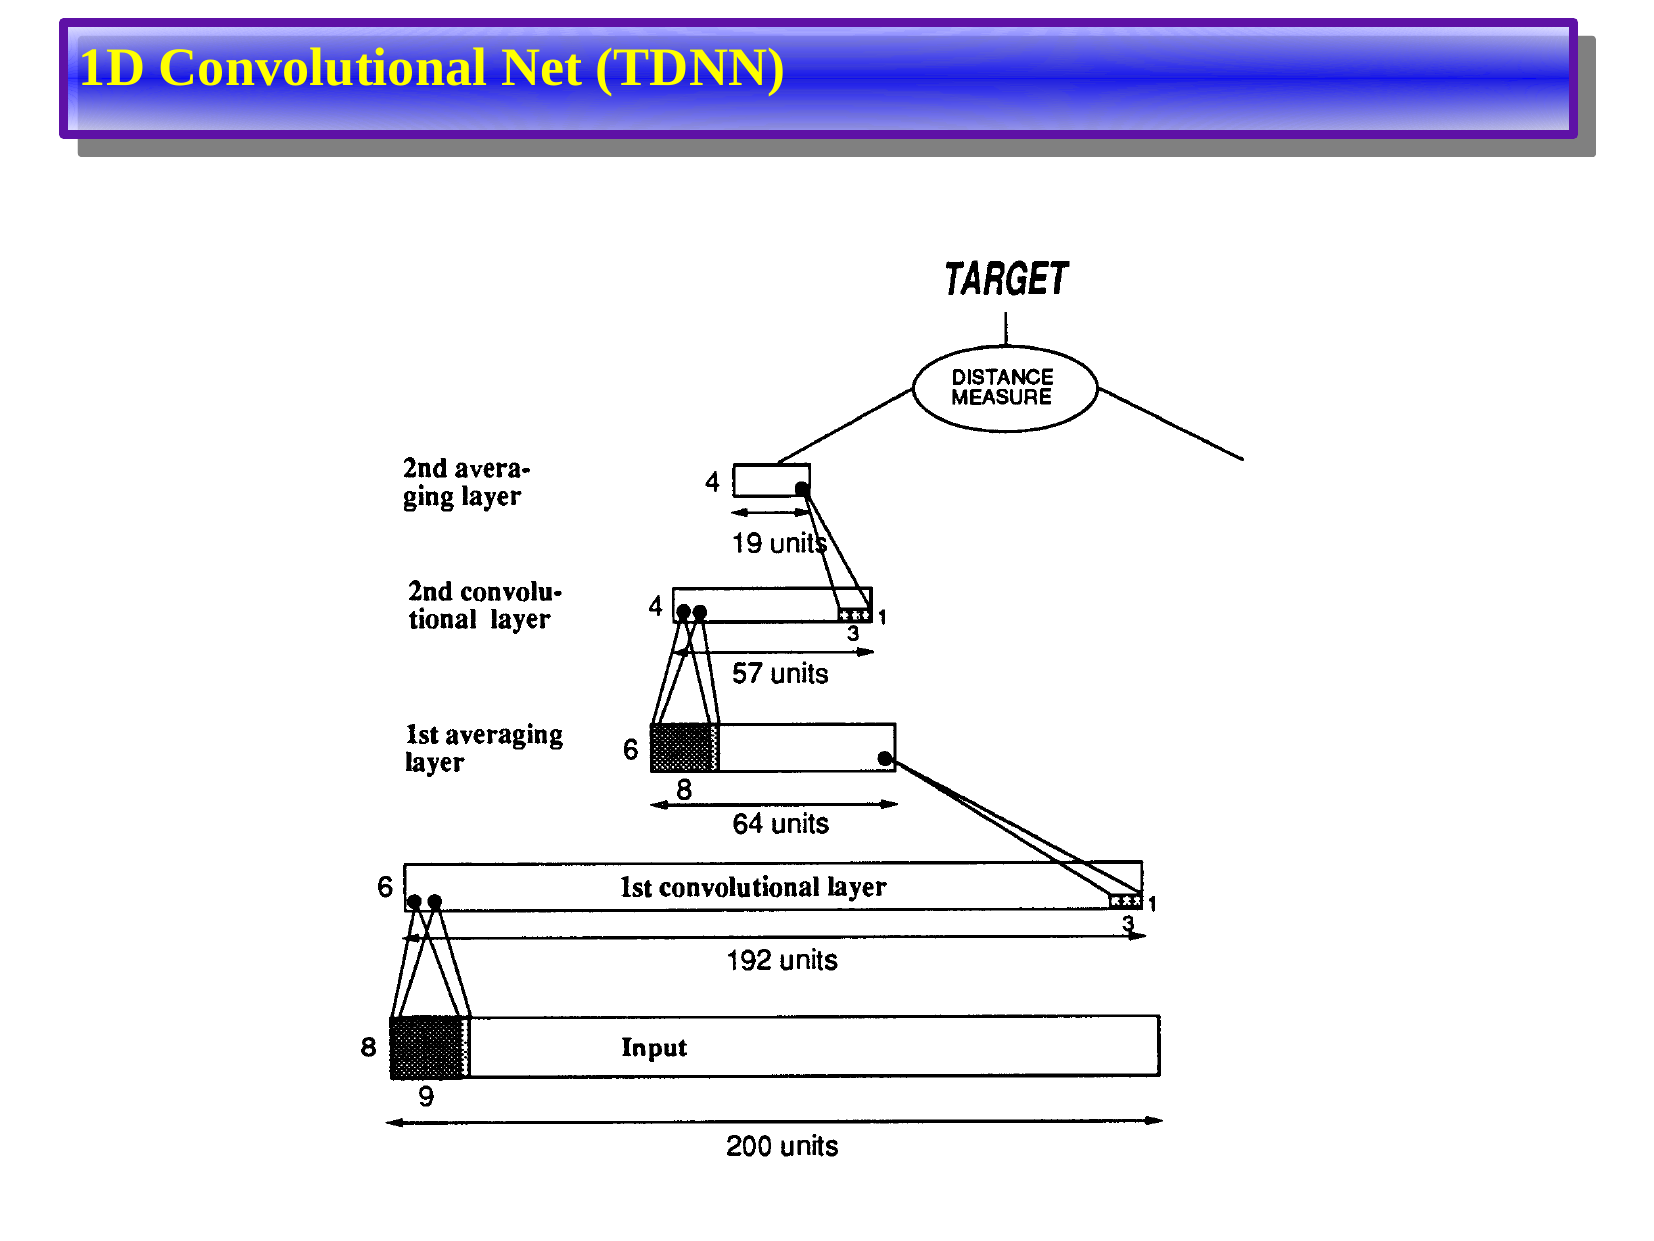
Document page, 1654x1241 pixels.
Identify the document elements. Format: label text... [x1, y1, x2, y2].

text_box 1D Convolutional Net (TDNN) [63, 22, 1574, 135]
picture [271, 185, 1264, 1186]
